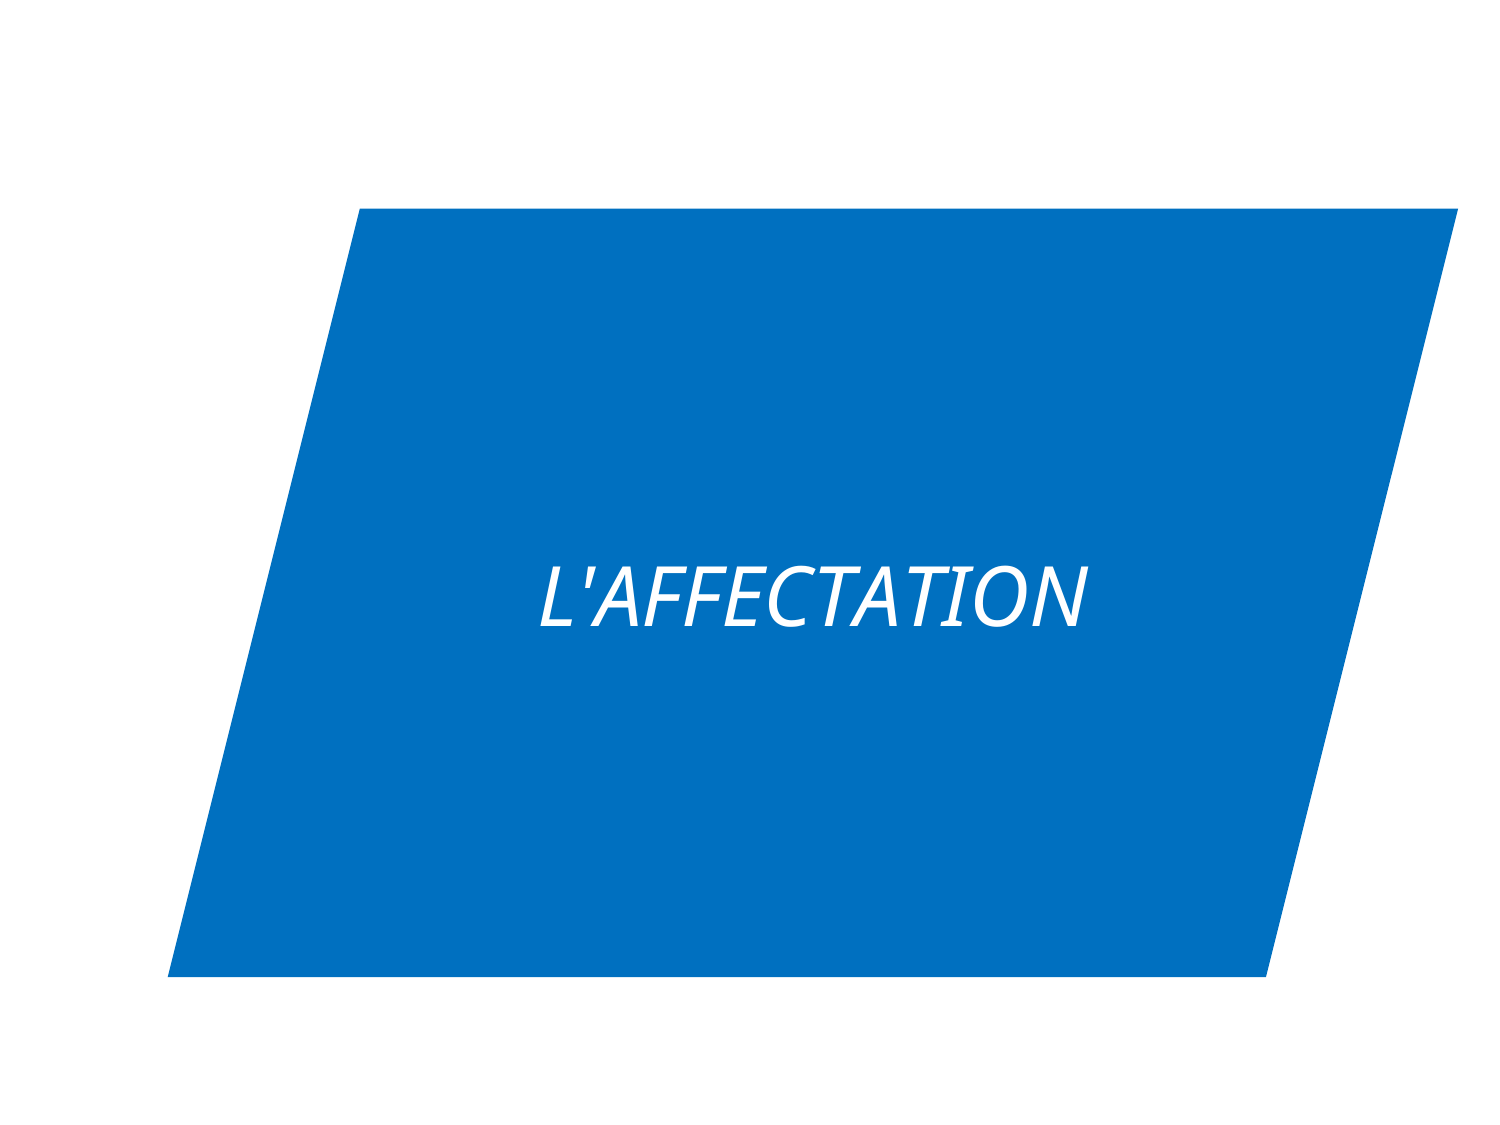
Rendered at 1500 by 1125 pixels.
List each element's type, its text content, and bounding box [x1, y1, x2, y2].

text_box L'AFFECTATION [167, 208, 1459, 978]
